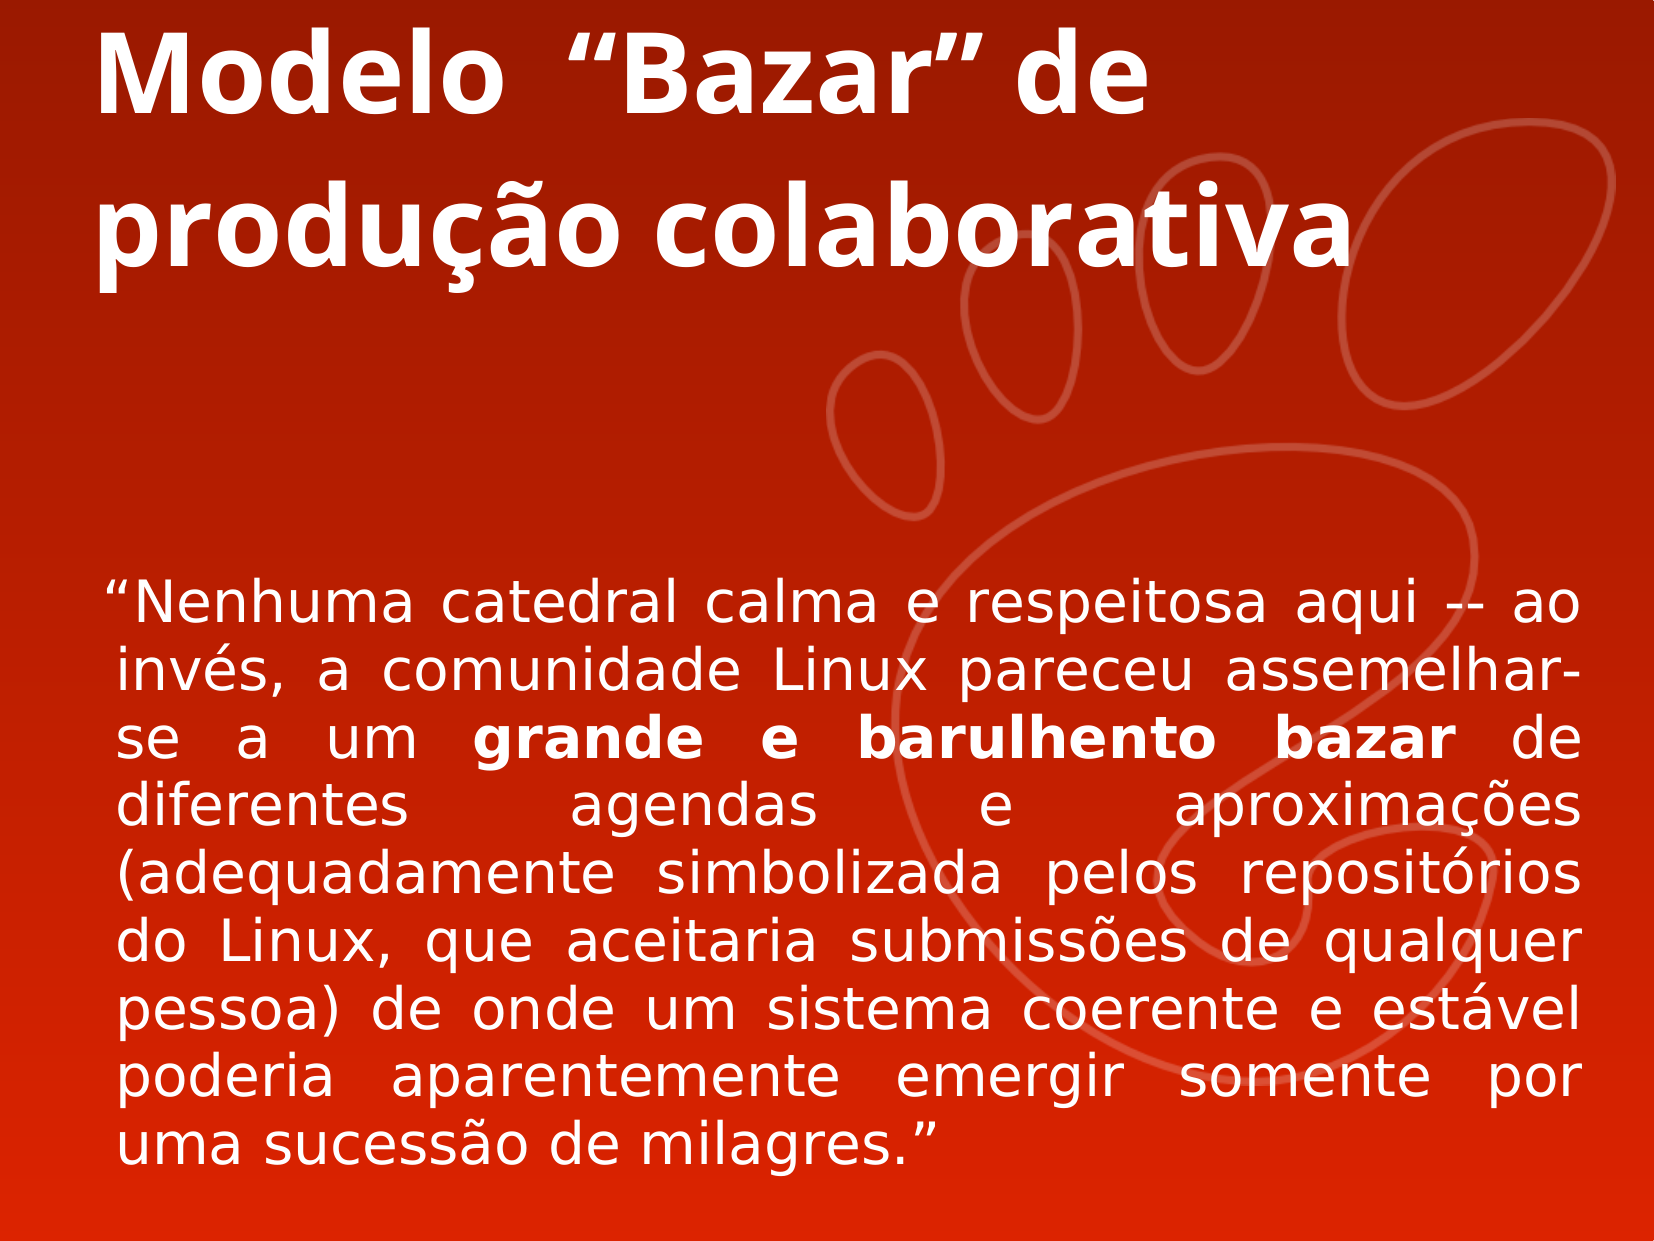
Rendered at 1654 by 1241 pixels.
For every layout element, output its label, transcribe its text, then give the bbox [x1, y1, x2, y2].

list “Nenhuma catedral calma e respeitosa aqui -- ao invés, a comunidade Linux pareceu assemelhar-se a um grande e barulhento bazar de diferentes agendas e aproximações (adequadamente simbolizada pelos repositórios do Linux, que aceitaria submissões de qualquer pessoa) de onde um sistema coerente e estável poderia aparentemente emergir somente por uma sucessão de milagres.” [29, 561, 1599, 1241]
title Modelo “Bazar” de produção colaborativa [76, 29, 1565, 308]
picture [826, 118, 1616, 1086]
